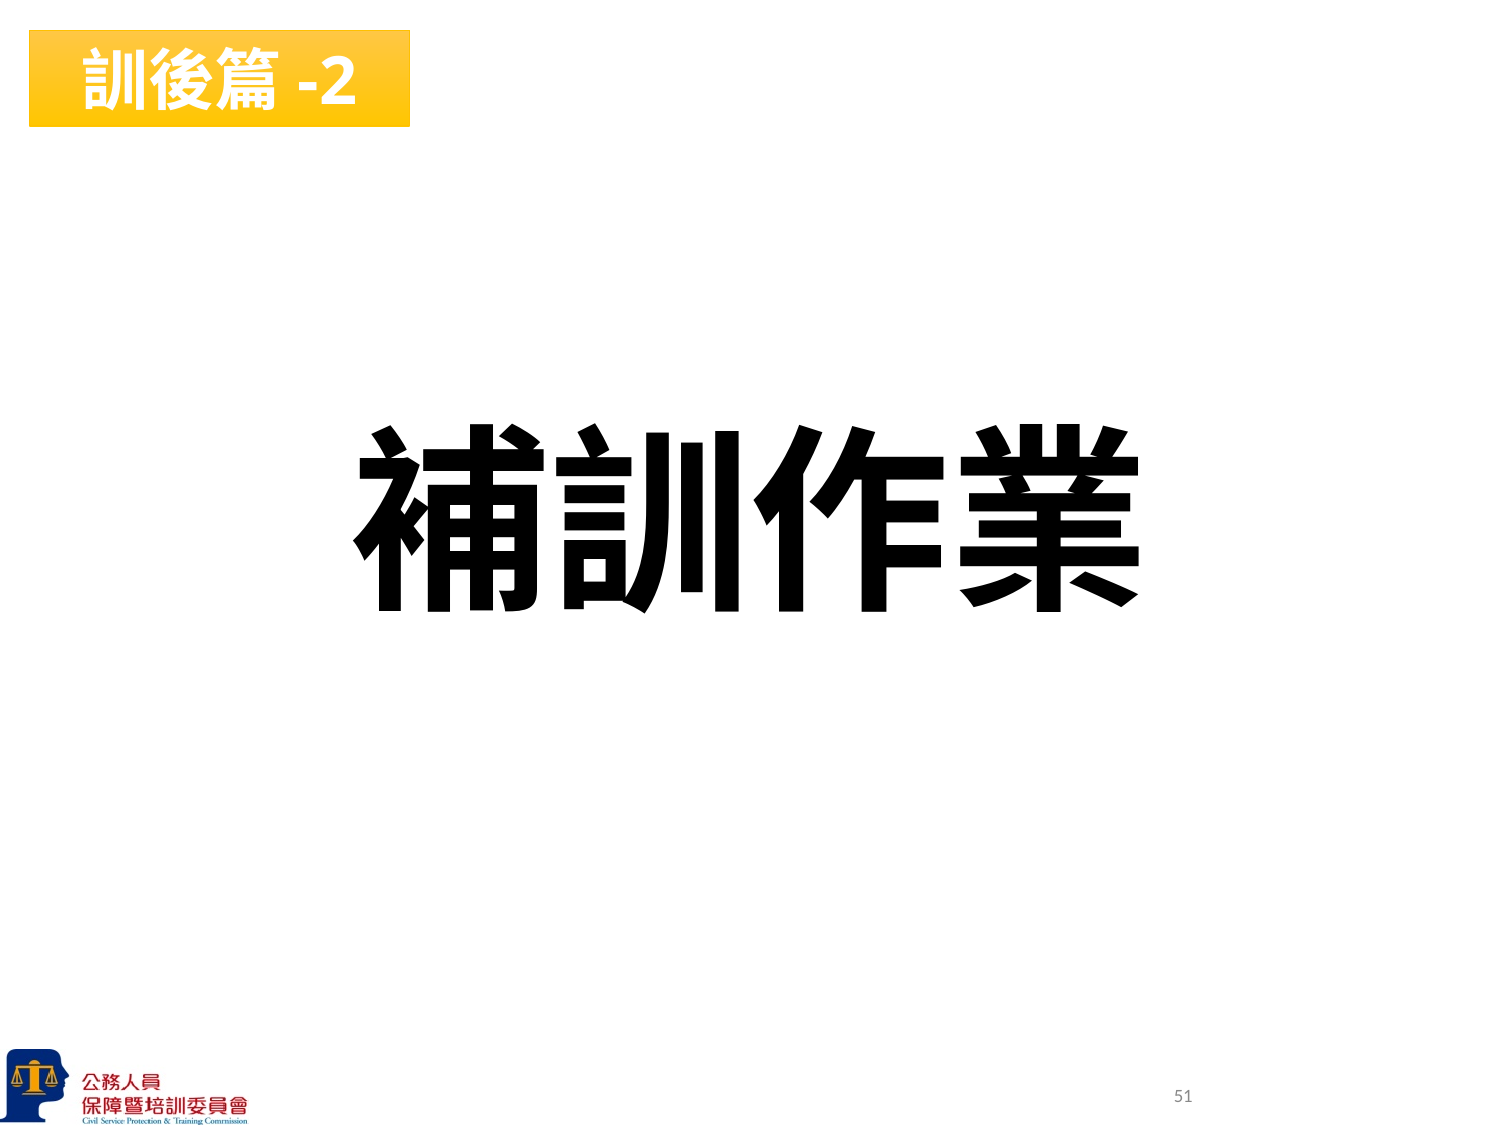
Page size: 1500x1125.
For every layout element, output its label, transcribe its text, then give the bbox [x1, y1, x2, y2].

text_box 56 [1158, 1065, 1497, 1125]
text_box 訓後篇-2 [29, 31, 409, 126]
text_box 補訓作業 [230, 387, 1270, 642]
